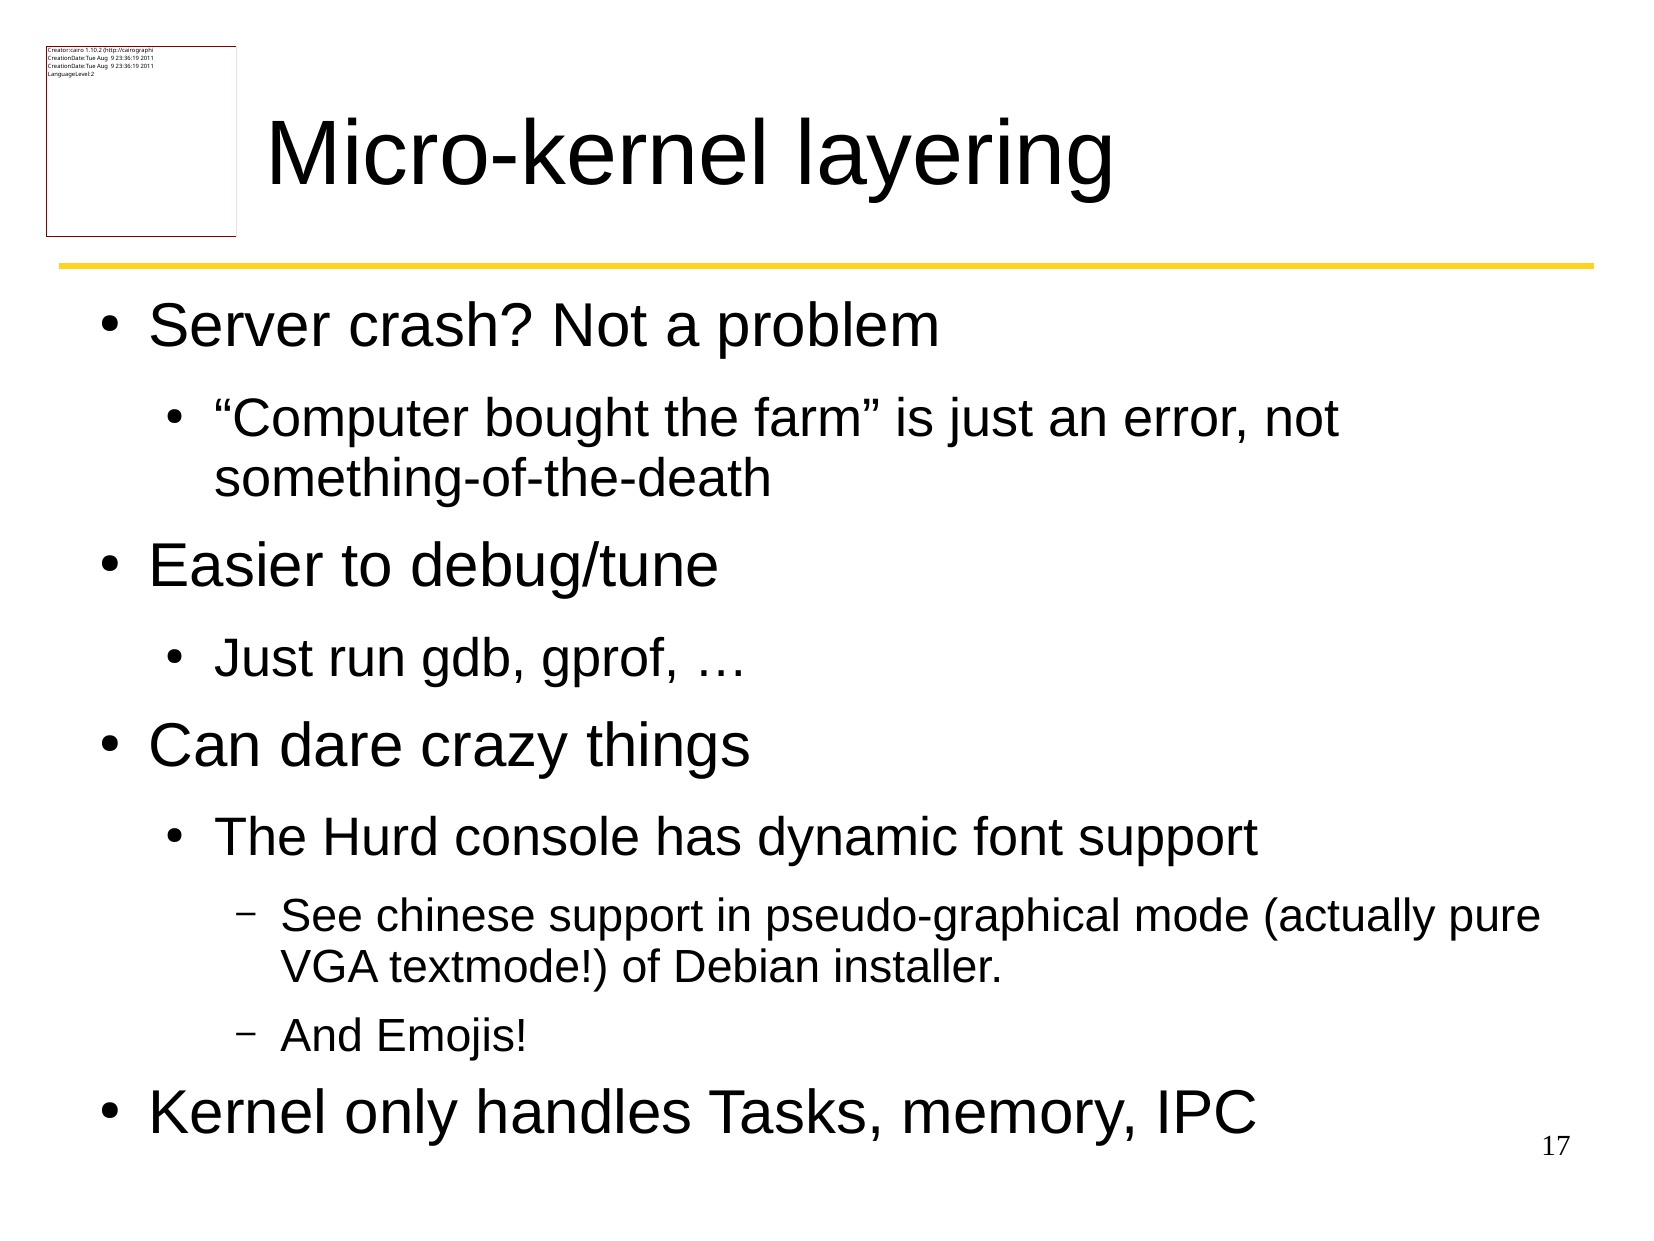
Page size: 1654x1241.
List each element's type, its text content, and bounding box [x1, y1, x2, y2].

list Server crash? Not a problem “Computer bought the farm” is just an error, not something-of-the-death Easier to debug/tune Just run gdb, gprof, … Can dare crazy things The Hurd console has dynamic font support See chinese support in pseudo-graphical mode (actually pure VGA textmode!) of Debian installer. And Emojis! Kernel only handles Tasks, memory, IPC [82, 290, 1571, 1152]
title Micro-kernel layering [265, 49, 1571, 257]
